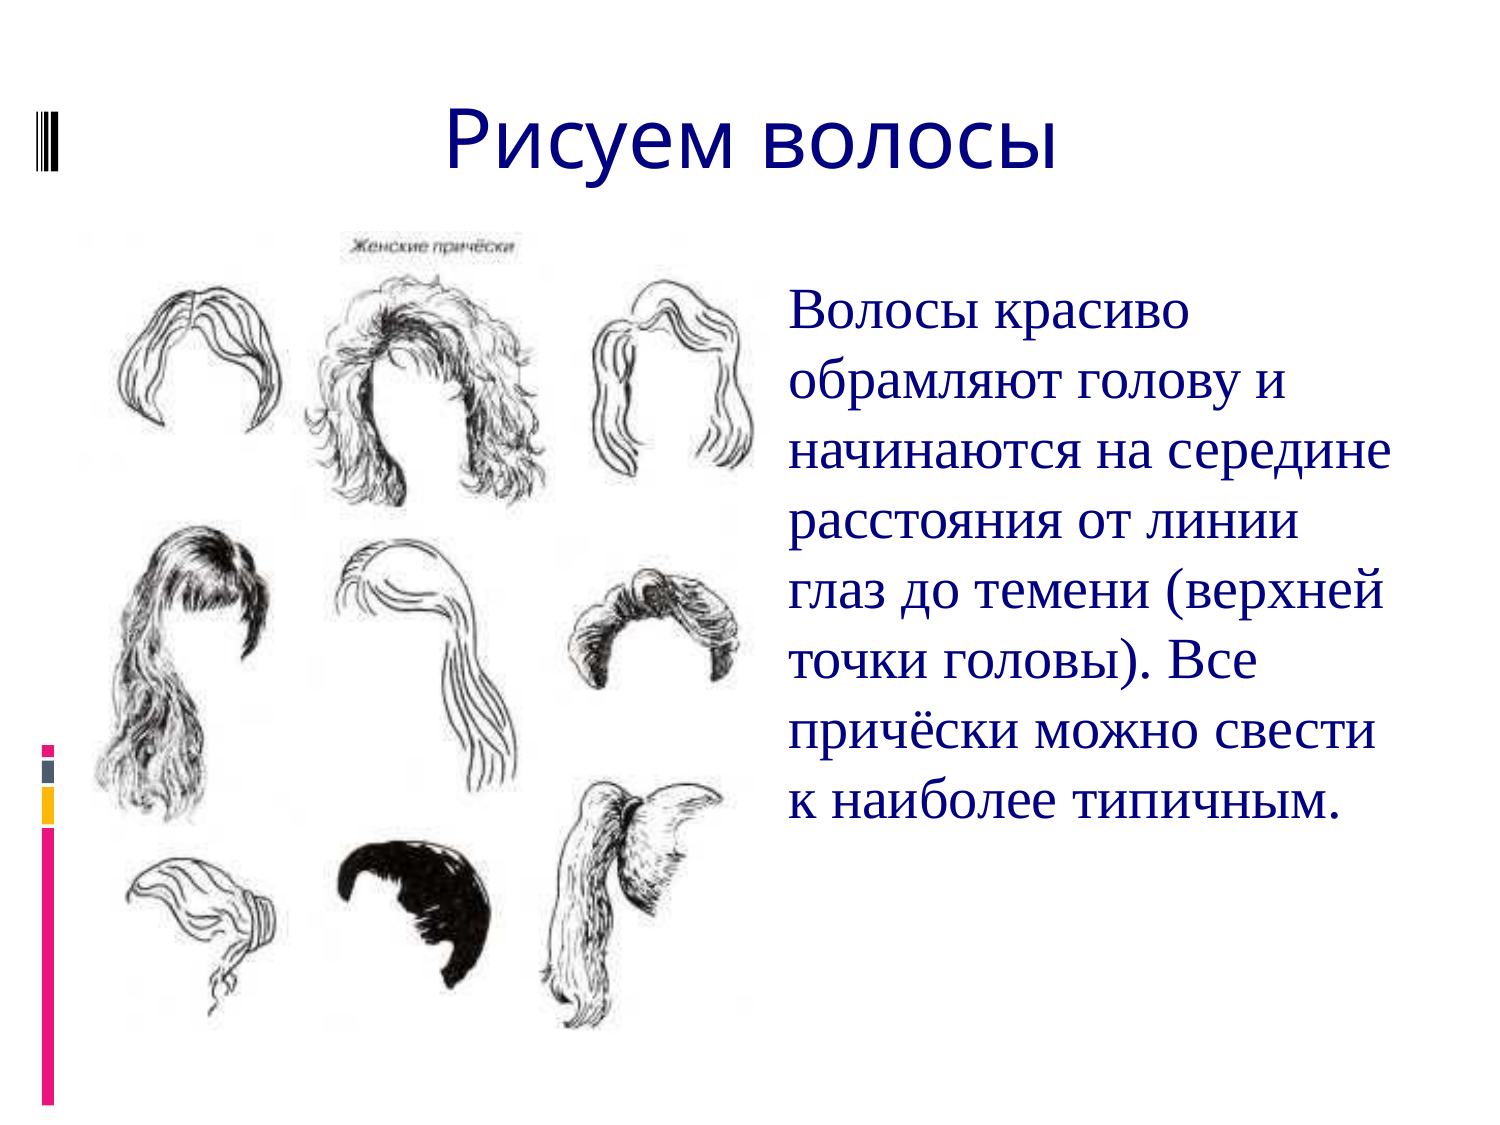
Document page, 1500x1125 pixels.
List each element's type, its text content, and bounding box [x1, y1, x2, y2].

list Волосы красиво обрамляют голову и начинаются на середине расстояния от линии глаз до темени (верхней точки головы). Все причёски можно свести к наиболее типичным. [773, 262, 1425, 1005]
title Рисуем волосы [76, 78, 1427, 266]
picture [76, 231, 771, 1035]
